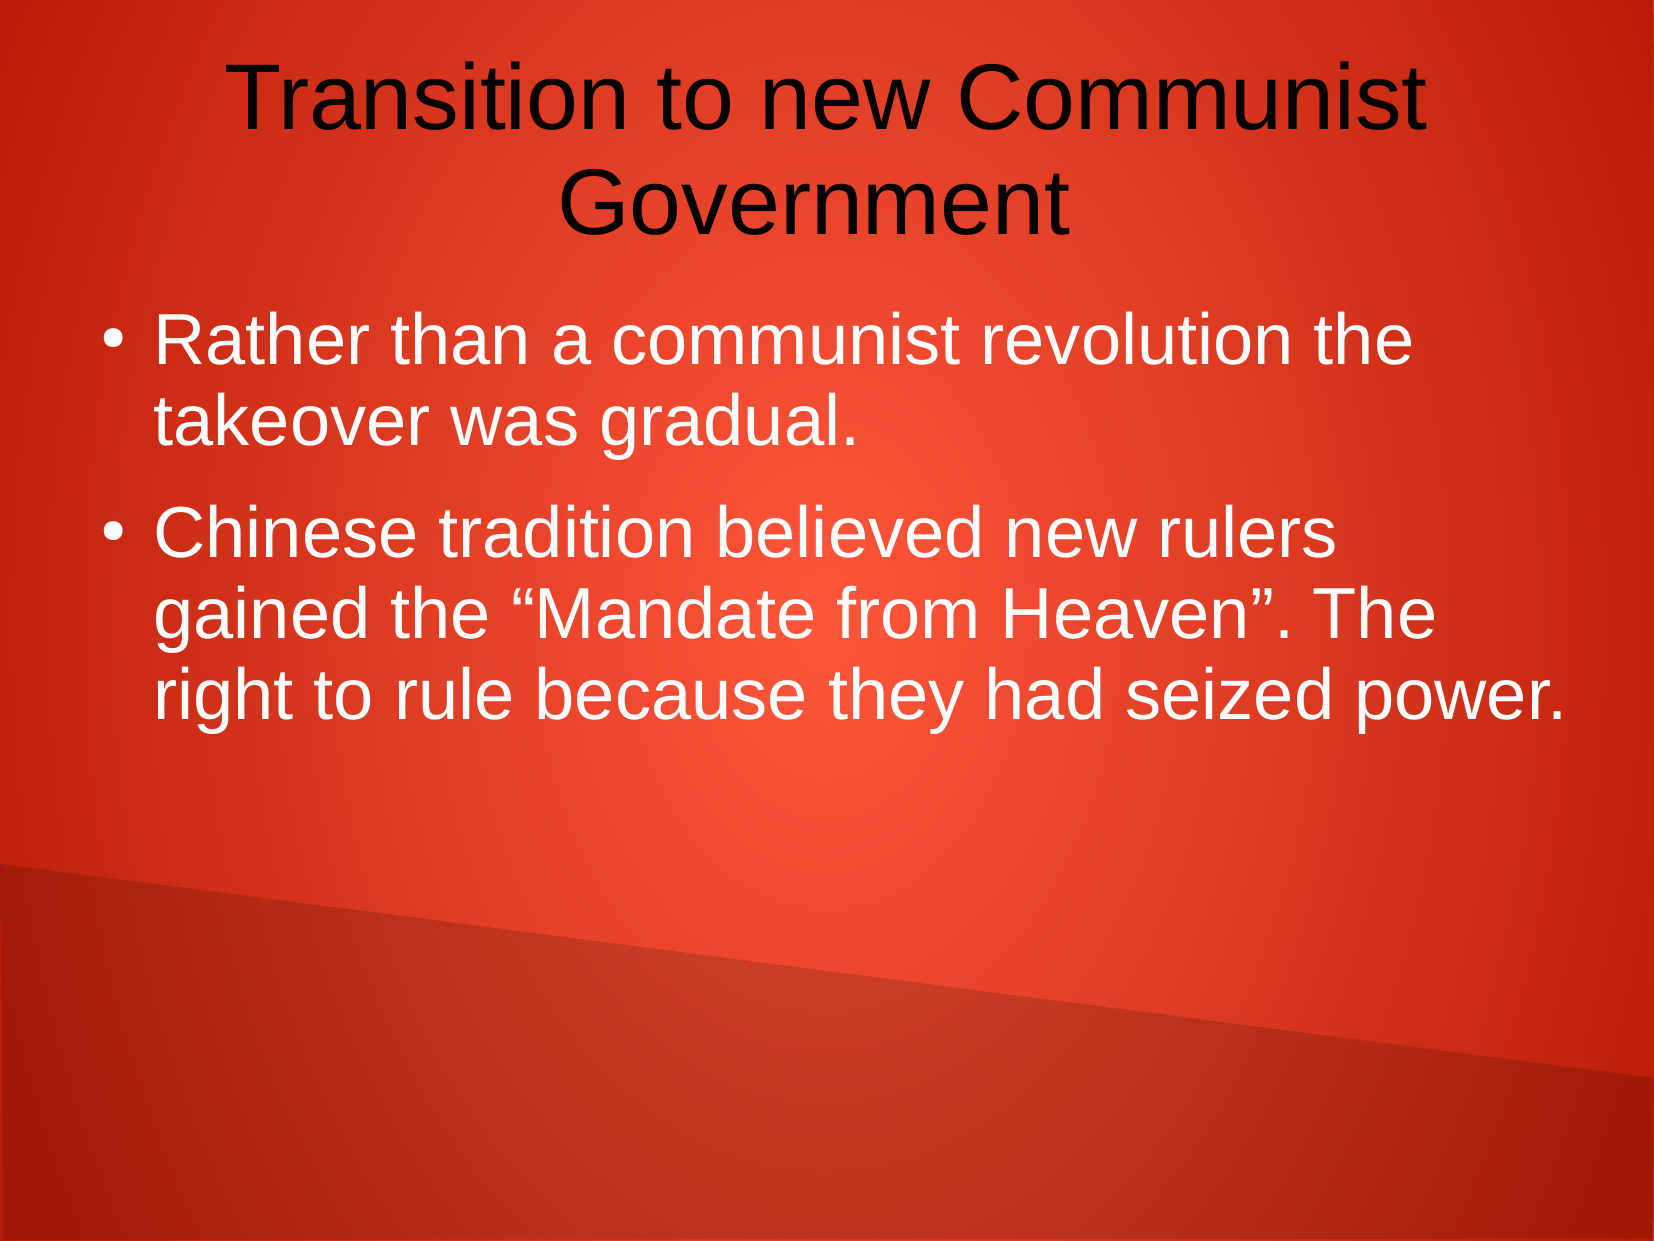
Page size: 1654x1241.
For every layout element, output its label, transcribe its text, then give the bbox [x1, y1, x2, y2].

list Rather than a communist revolution the takeover was gradual. Chinese tradition believed new rulers gained the “Mandate from Heaven”. The right to rule because they had seized power. [82, 299, 1571, 1019]
title Transition to new Communist Government [82, 45, 1571, 255]
